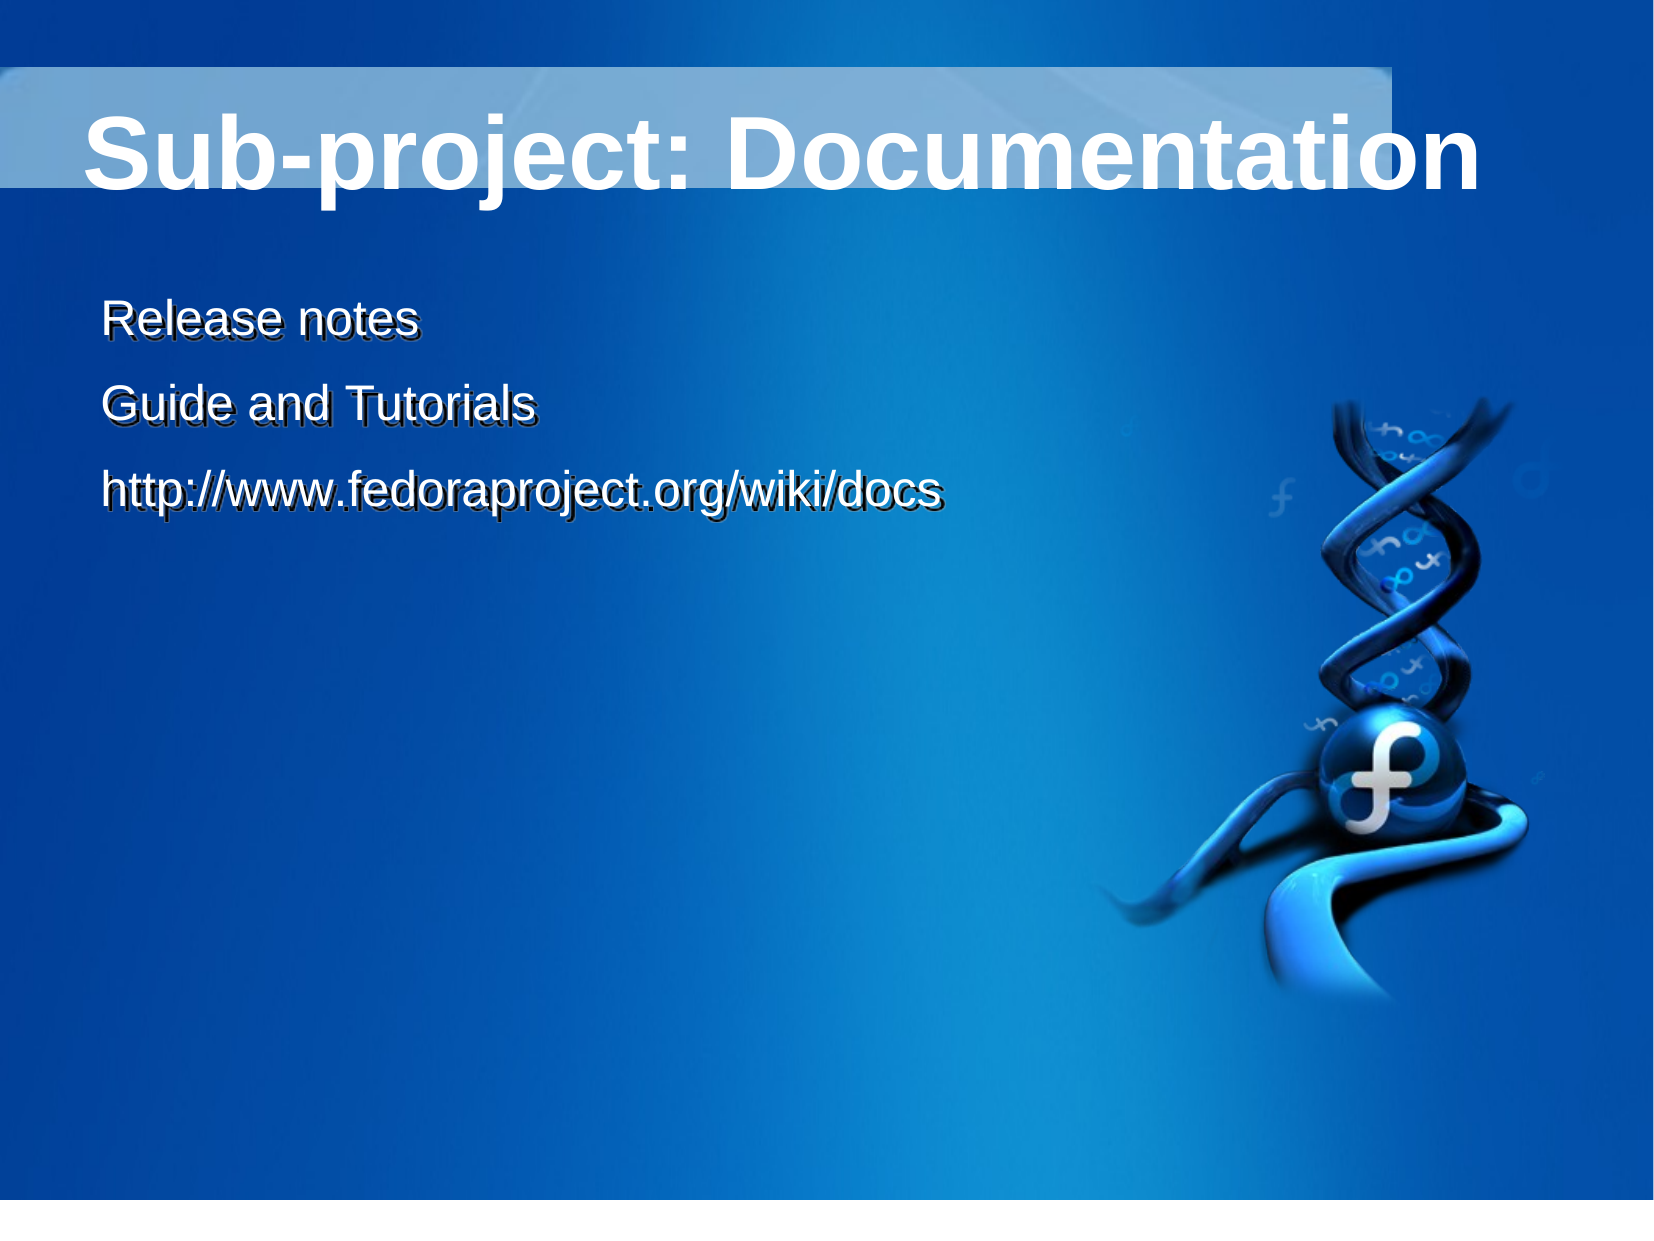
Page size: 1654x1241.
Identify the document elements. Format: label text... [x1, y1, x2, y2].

list Release notes Guide and Tutorials http://www.fedoraproject.org/wiki/docs [82, 290, 1571, 1109]
title Sub-project: Documentation [82, 49, 1571, 257]
picture [0, 0, 1654, 1200]
